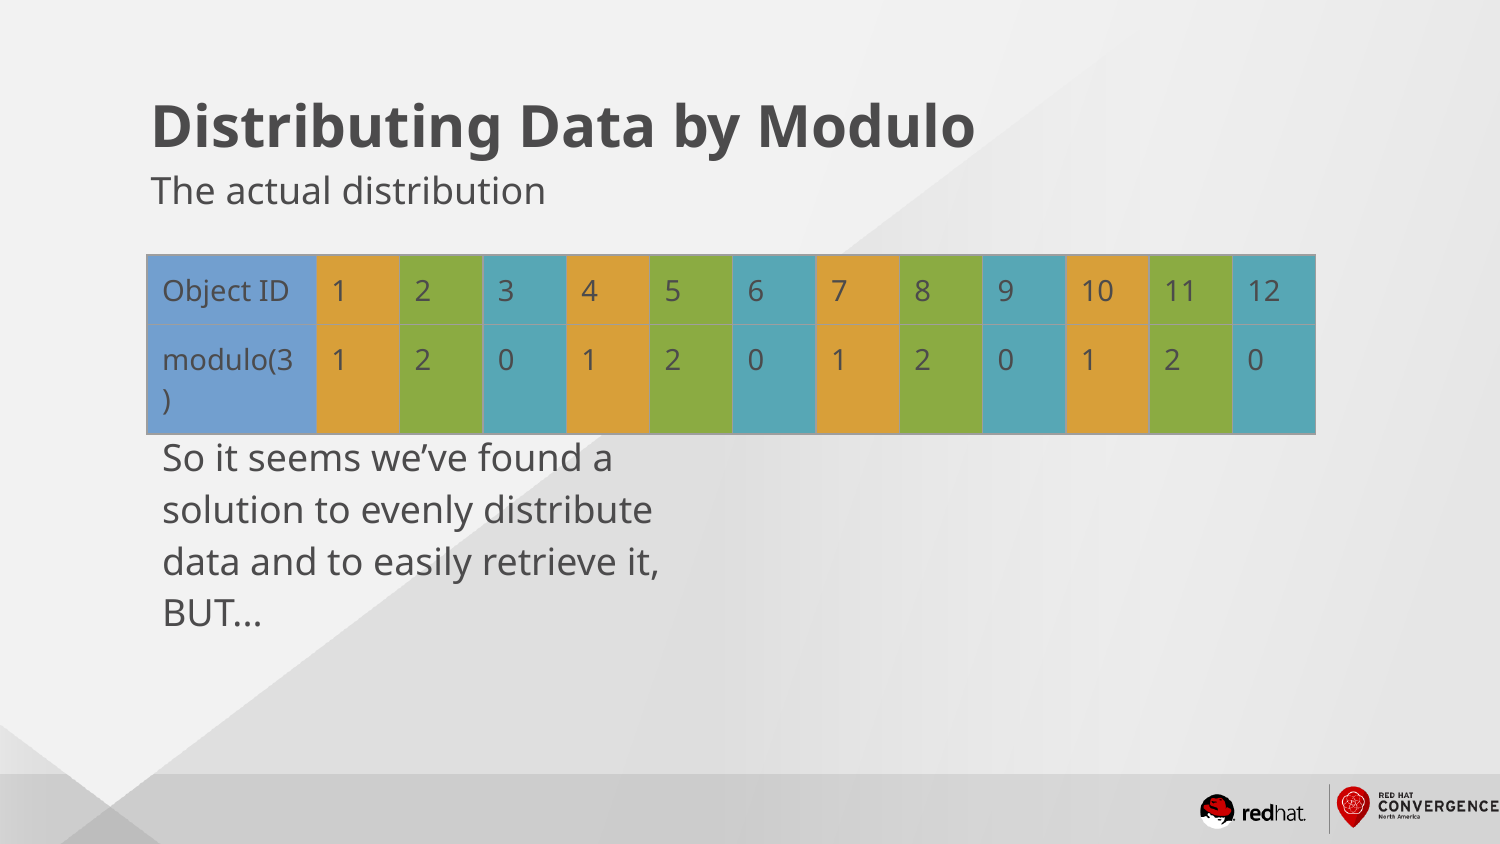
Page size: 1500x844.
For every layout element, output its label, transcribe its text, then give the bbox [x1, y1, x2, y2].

table_header Object ID [148, 256, 316, 324]
picture [0, 0, 1500, 844]
table_header 3 [484, 256, 566, 324]
table_header 1 [317, 256, 399, 324]
table_header 8 [900, 256, 982, 324]
table_cell 1 [1067, 325, 1148, 433]
text_box Distributing Data by Modulo [135, 0, 1365, 152]
table_header 5 [650, 256, 732, 324]
text_box The actual distribution [135, 152, 1365, 207]
table_header 12 [1233, 256, 1315, 324]
table_header 6 [733, 256, 815, 324]
text_box So it seems we’ve found a solution to evenly distribute data and to easily retrieve it, BUT... [147, 435, 736, 624]
table_cell 2 [900, 325, 982, 433]
table_header 2 [400, 256, 482, 324]
table_cell 1 [817, 325, 899, 433]
table_header 7 [817, 256, 899, 324]
table_cell 0 [1233, 325, 1315, 433]
table_header 9 [983, 256, 1065, 324]
table_header 11 [1150, 256, 1232, 324]
table_header 4 [567, 256, 649, 324]
table_cell 2 [650, 325, 732, 433]
table_cell 1 [317, 325, 399, 433]
table_cell 2 [1150, 325, 1232, 433]
table_cell 0 [733, 325, 815, 433]
table_cell 1 [567, 325, 649, 433]
table_cell 0 [983, 325, 1065, 433]
table_cell 0 [484, 325, 566, 433]
table_cell modulo(3) [148, 325, 316, 433]
table_cell 2 [400, 325, 482, 433]
table_header 10 [1067, 256, 1148, 324]
